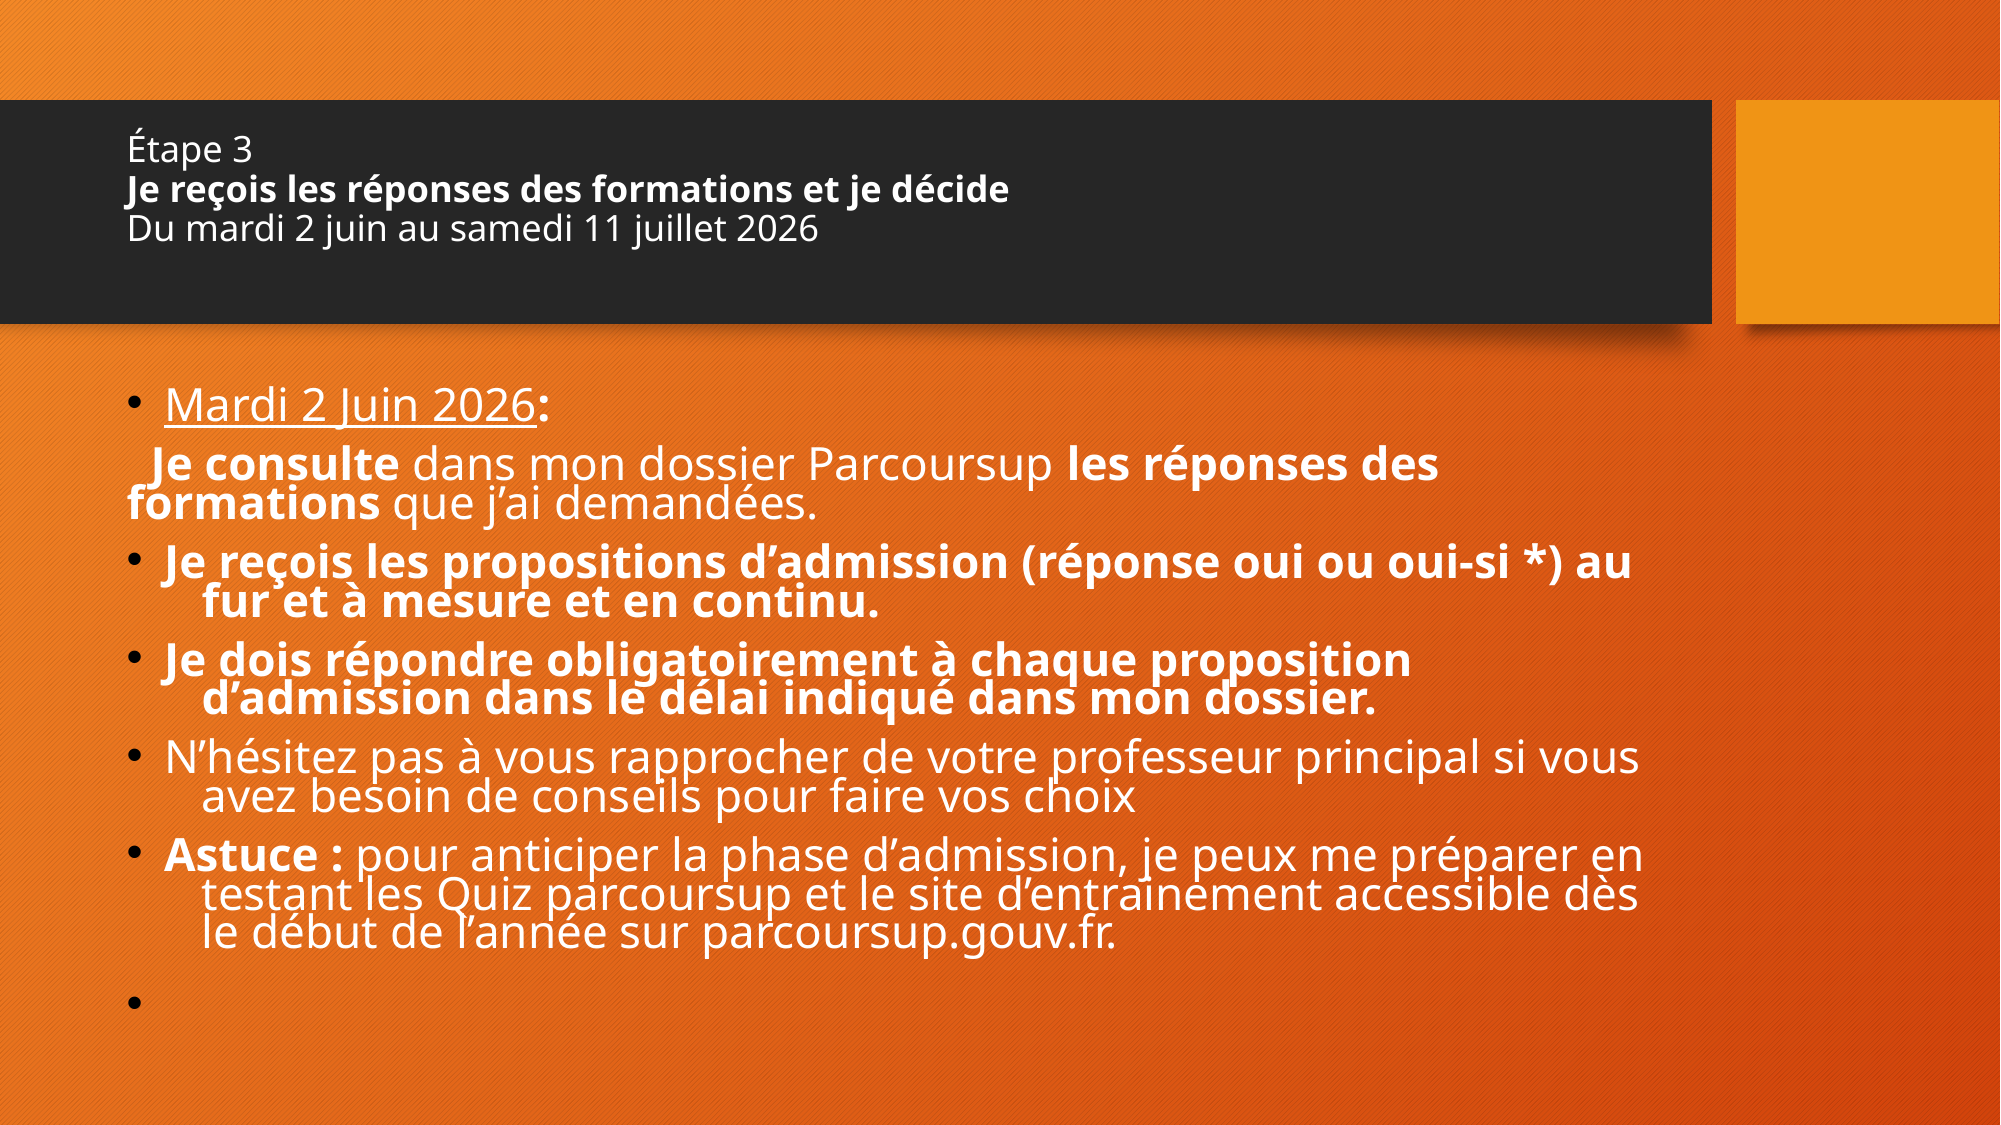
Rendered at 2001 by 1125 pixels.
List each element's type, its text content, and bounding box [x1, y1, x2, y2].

list Mardi 2 Juin 2026: Je consulte dans mon dossier Parcoursup les réponses des formations que j’ai demandées. Je reçois les propositions d’admission (réponse oui ou oui-si *) au fur et à mesure et en continu. Je dois répondre obligatoirement à chaque proposition d’admission dans le délai indiqué dans mon dossier. N’hésitez pas à vous rapprocher de votre professeur principal si vous avez besoin de conseils pour faire vos choix Astuce : pour anticiper la phase d’admission, je peux me préparer en testant les Quiz parcoursup et le site d’entrainement accessible dès le début de l’année sur parcoursup.gouv.fr. [111, 383, 1689, 974]
title Étape 3 Je reçois les réponses des formations et je décide Du mardi 2 juin au samedi 11 juillet 2026 [111, 123, 1689, 301]
picture [1736, 323, 2000, 348]
picture [0, 323, 1713, 376]
